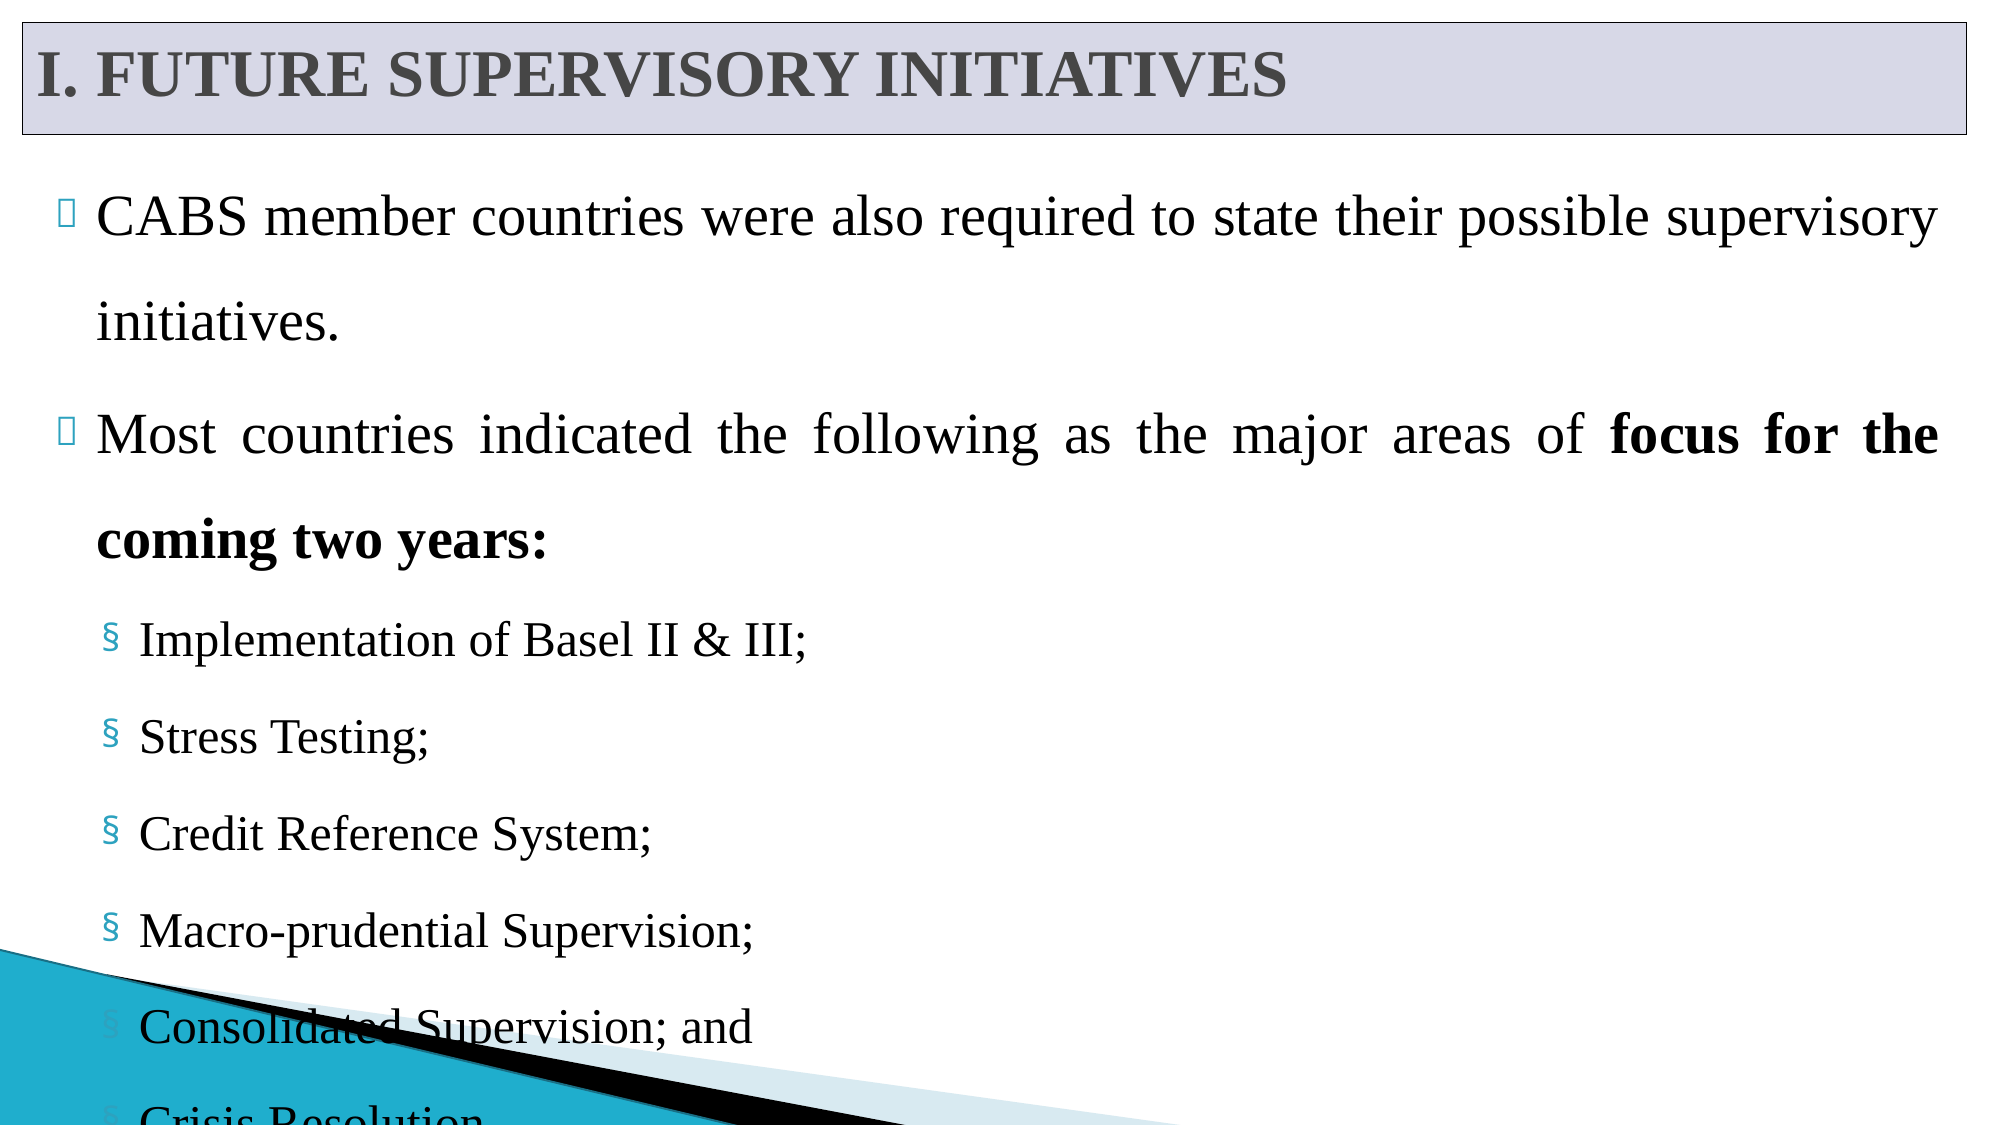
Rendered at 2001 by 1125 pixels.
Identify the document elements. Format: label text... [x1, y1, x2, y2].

list CABS member countries were also required to state their possible supervisory initiatives. Most countries indicated the following as the major areas of focus for the coming two years: Implementation of Basel II & III; Stress Testing; Credit Reference System; Macro-prudential Supervision; Consolidated Supervision; and Crisis Resolution. [22, 134, 1955, 1081]
title I. FUTURE SUPERVISORY INITIATIVES [22, 22, 1967, 135]
